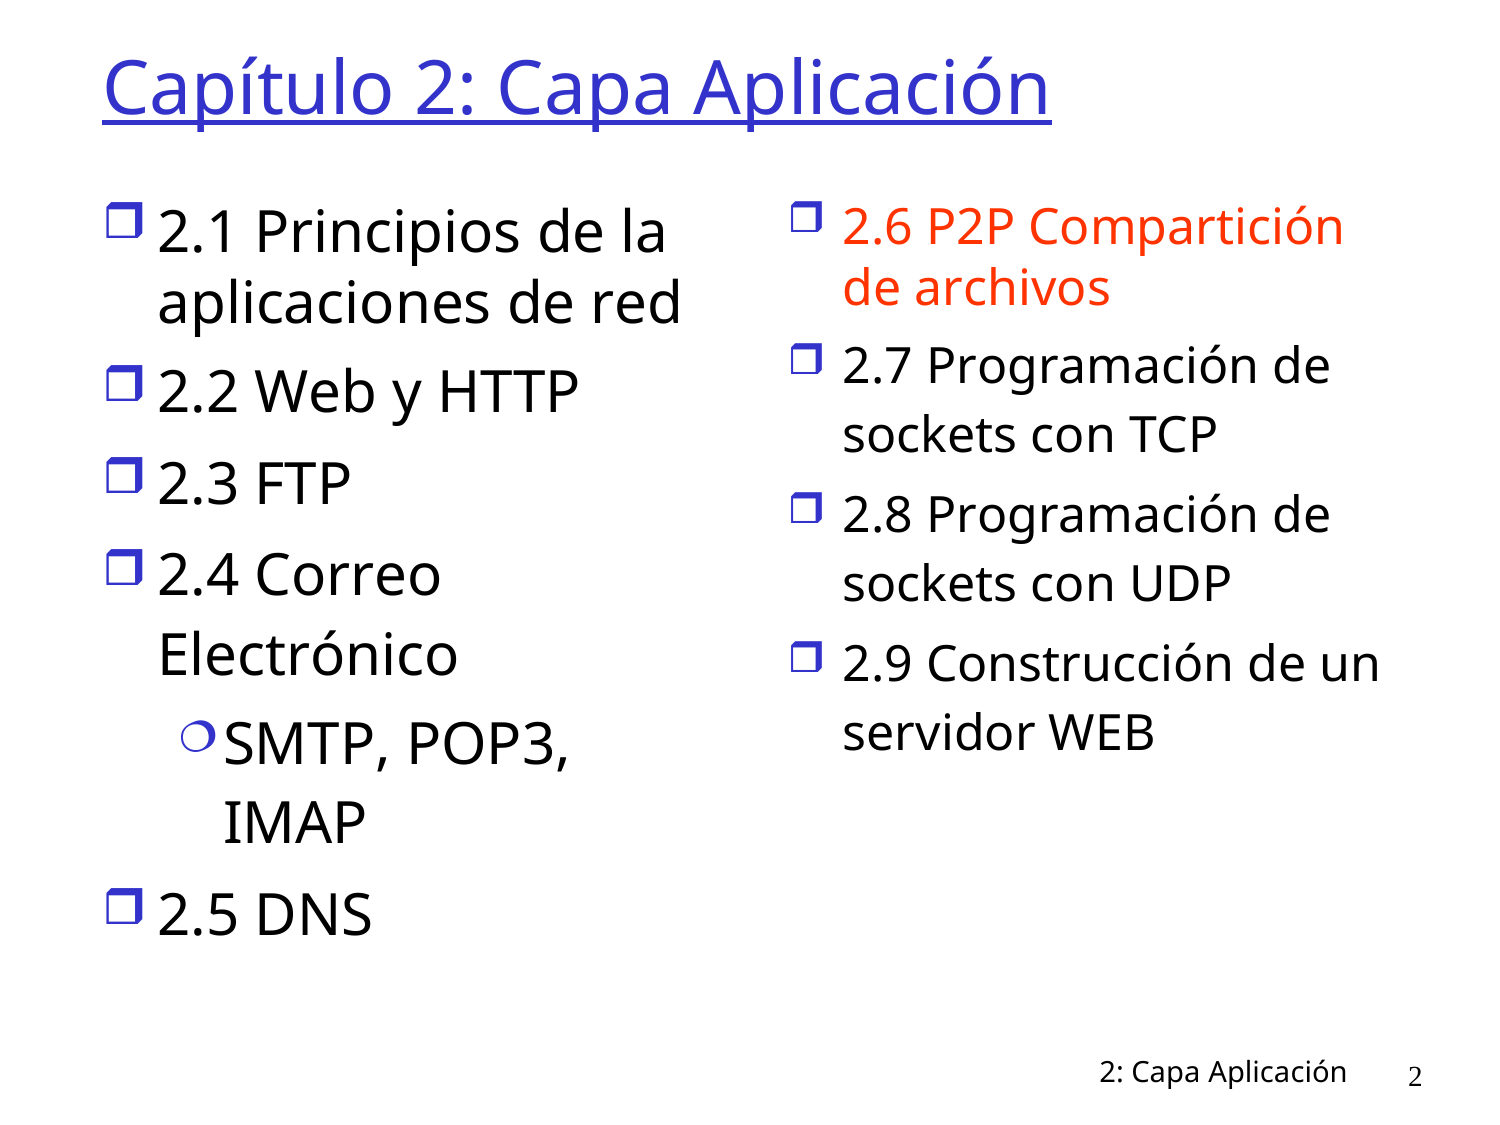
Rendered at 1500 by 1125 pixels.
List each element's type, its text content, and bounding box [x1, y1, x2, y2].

list 2.1 Principios de la aplicaciones de red 2.2 Web y HTTP 2.3 FTP 2.4 Correo Electrónico SMTP, POP3, IMAP 2.5 DNS [87, 187, 741, 1066]
list 2.6 P2P Compartición de archivos 2.7 Programación de sockets con TCP 2.8 Programación de sockets con UDP 2.9 Construcción de un servidor WEB [772, 187, 1426, 1066]
title Capítulo 2: Capa Aplicación [87, 15, 1426, 158]
